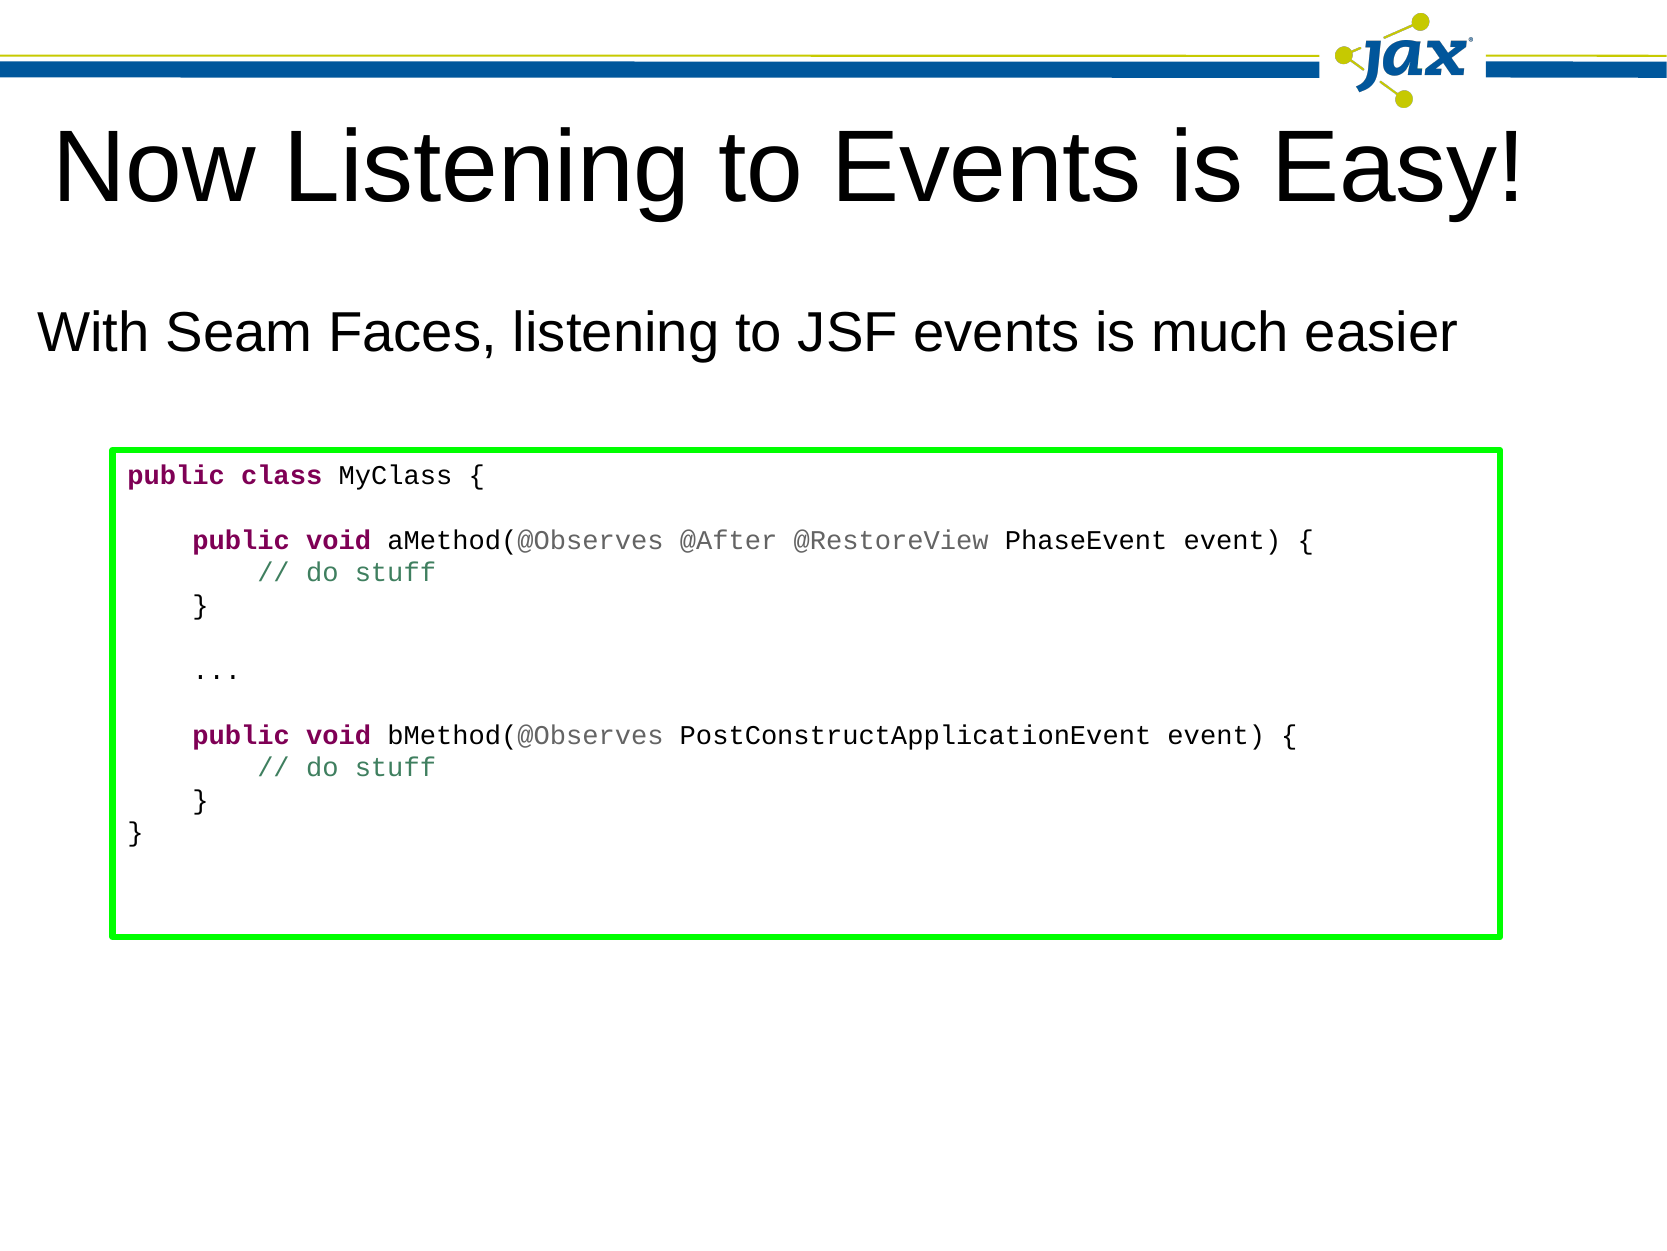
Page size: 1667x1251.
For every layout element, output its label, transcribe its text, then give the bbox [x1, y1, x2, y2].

picture [1335, 13, 1473, 91]
list With Seam Faces, listening to JSF events is much easier [37, 300, 1613, 1126]
text_box public class MyClass { public void aMethod(@Observes @After @RestoreView PhaseEvent event) { // do stuff } ... public void bMethod(@Observes PostConstructApplicationEvent event) { // do stuff } } [112, 450, 1501, 938]
title Now Listening to Events is Easy! [37, 91, 1651, 230]
